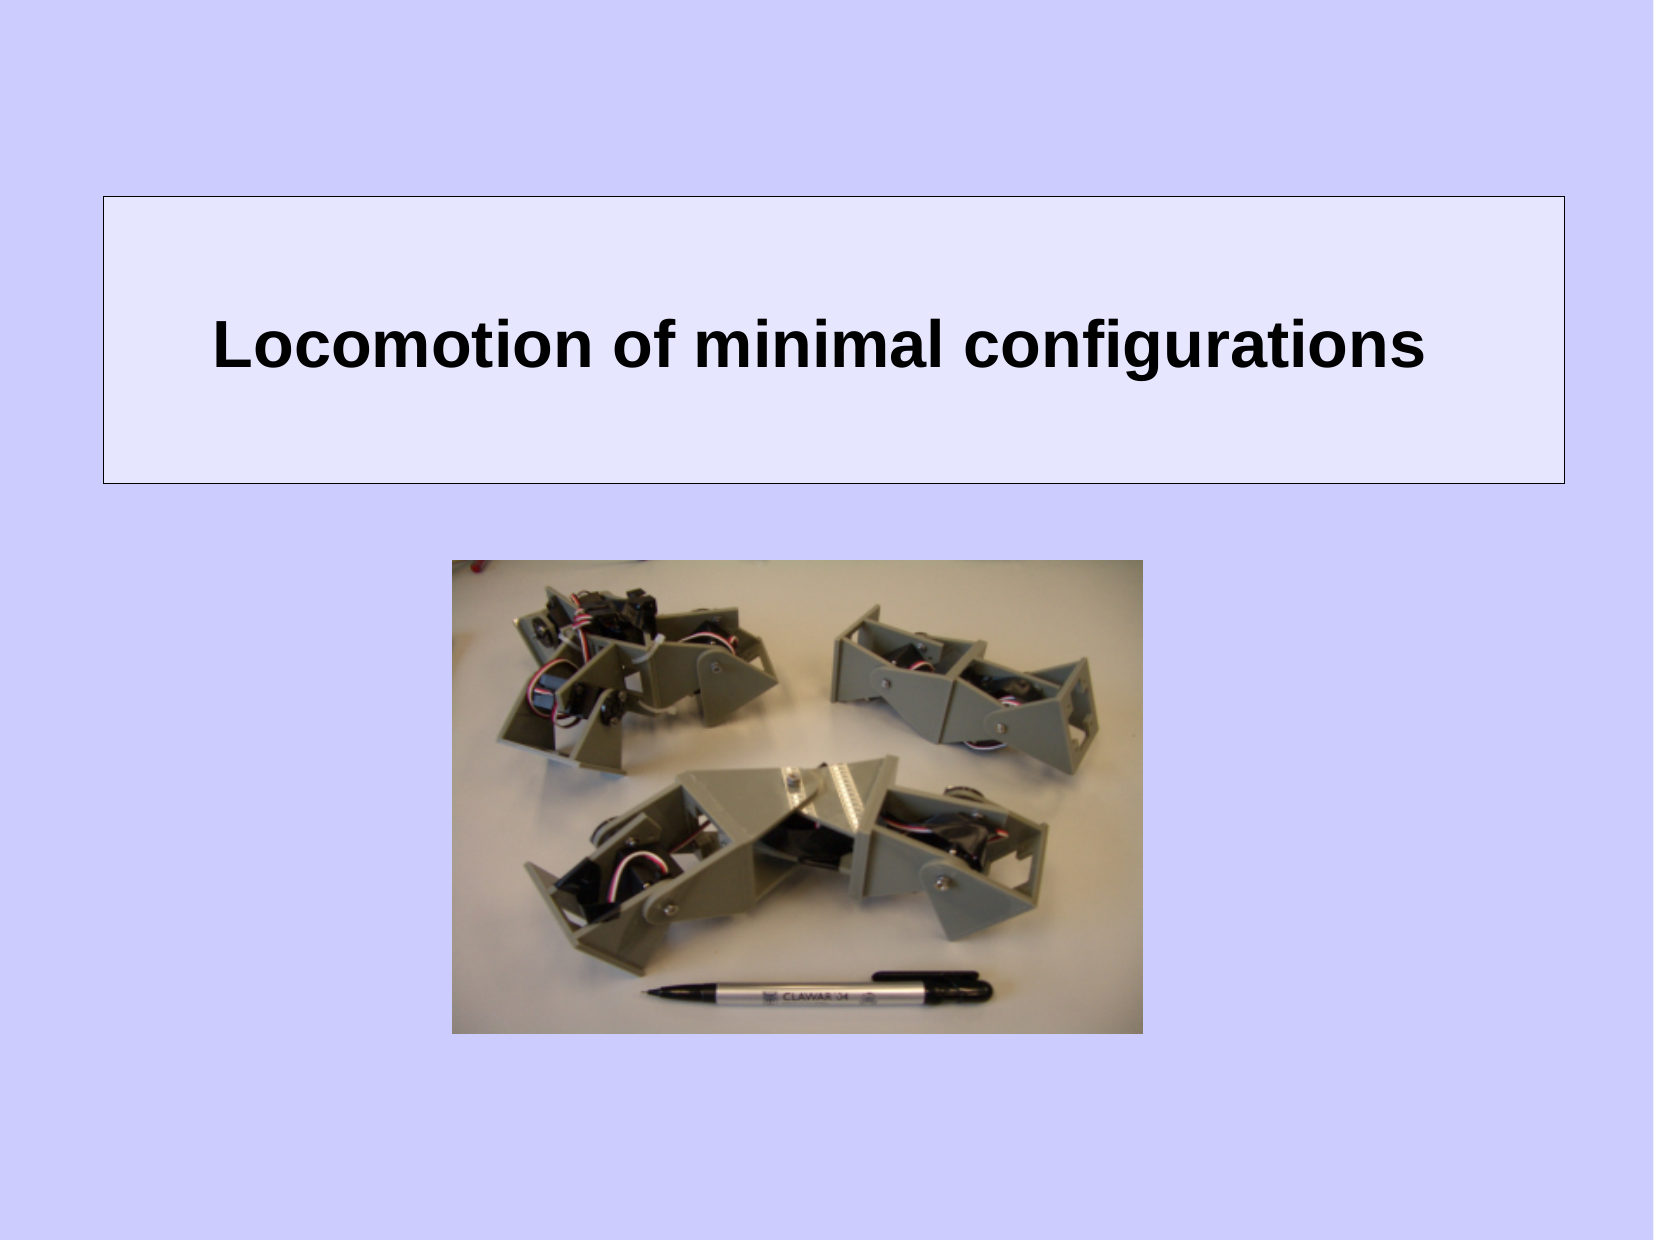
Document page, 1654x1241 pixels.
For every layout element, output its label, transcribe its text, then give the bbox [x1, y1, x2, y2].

text_box [103, 455, 1565, 484]
picture [452, 560, 1143, 1034]
text_box [103, 196, 1565, 233]
title Locomotion of minimal configurations [63, 233, 1578, 455]
